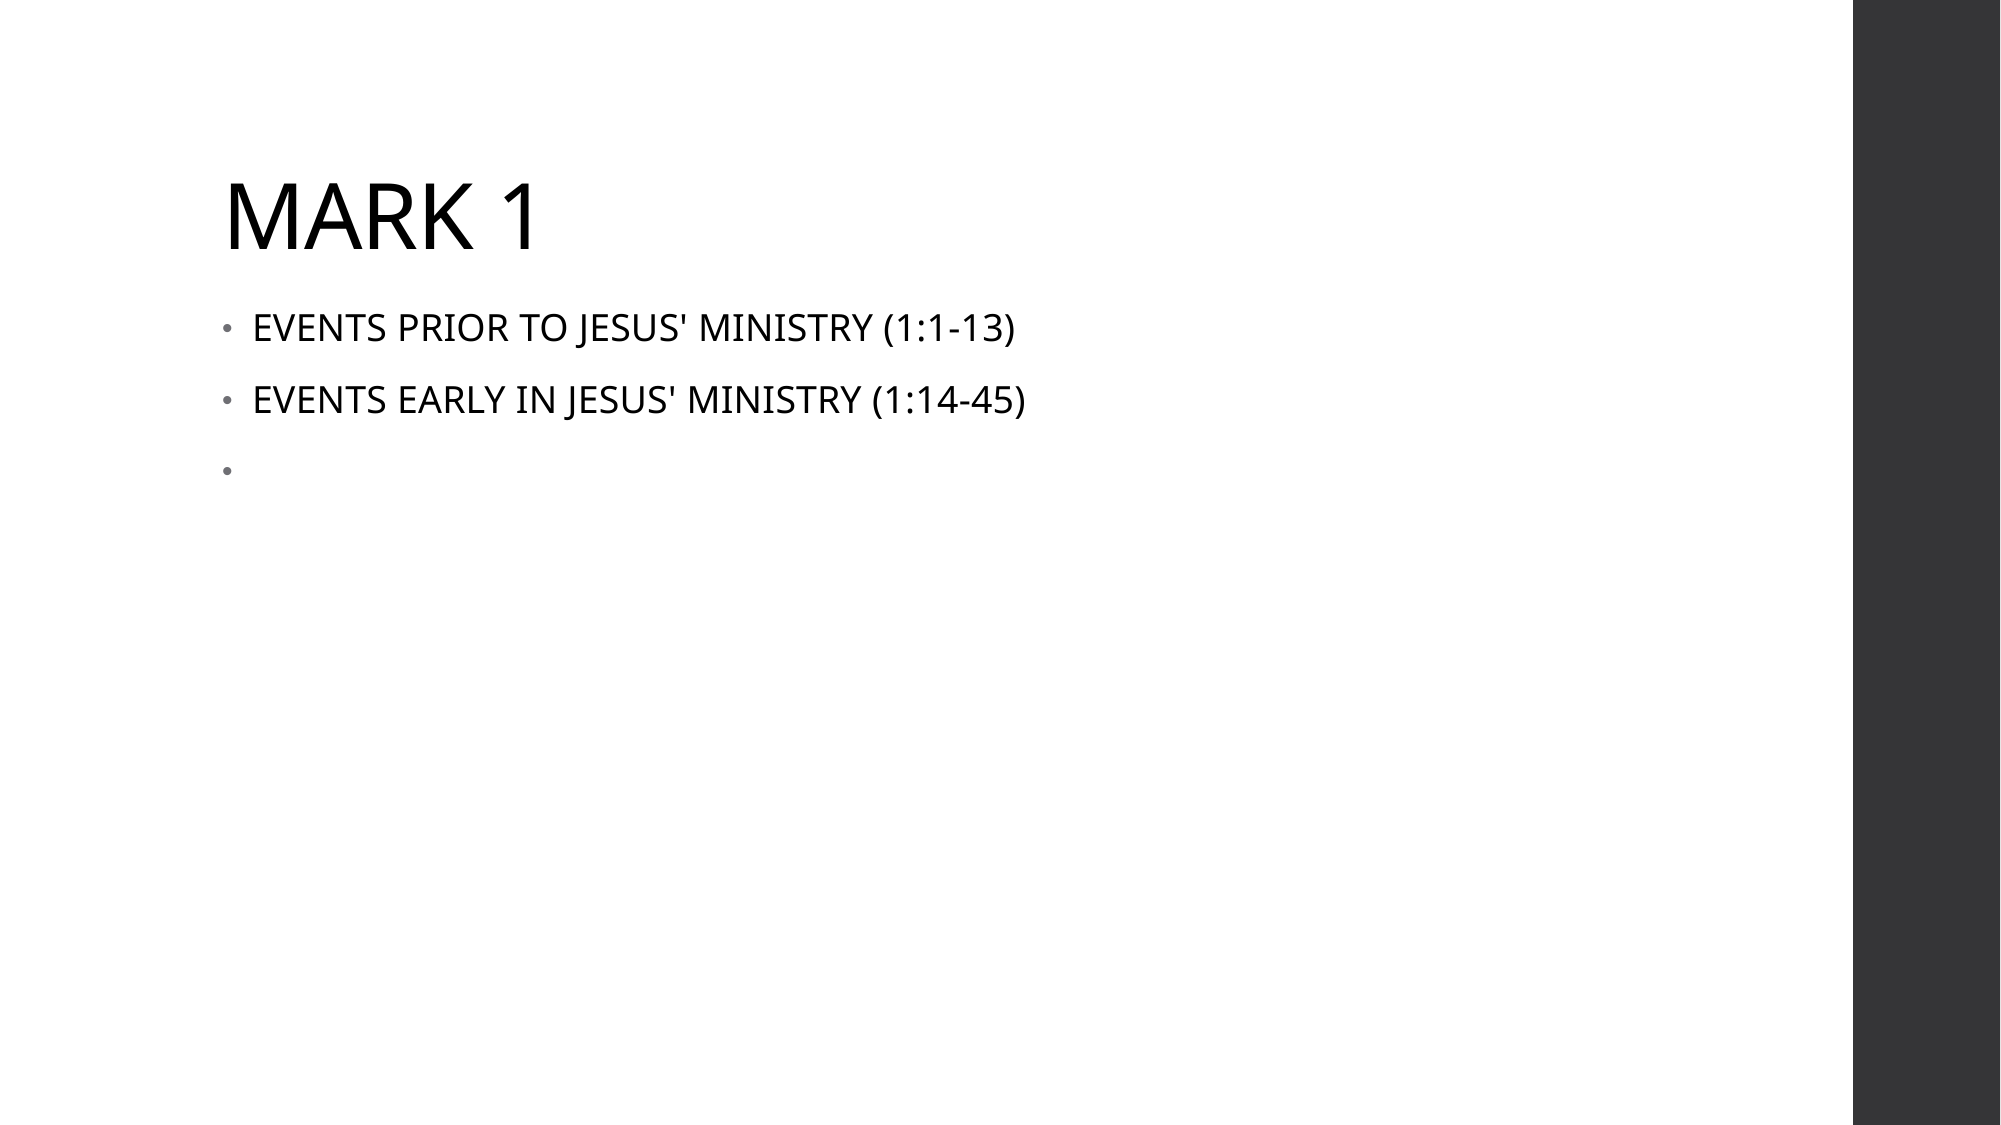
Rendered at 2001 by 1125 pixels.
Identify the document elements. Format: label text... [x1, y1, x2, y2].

title MARK 1 [206, 60, 1797, 278]
list EVENTS PRIOR TO JESUS' MINISTRY (1:1-13) EVENTS EARLY IN JESUS' MINISTRY (1:14-45) [206, 299, 1617, 1014]
